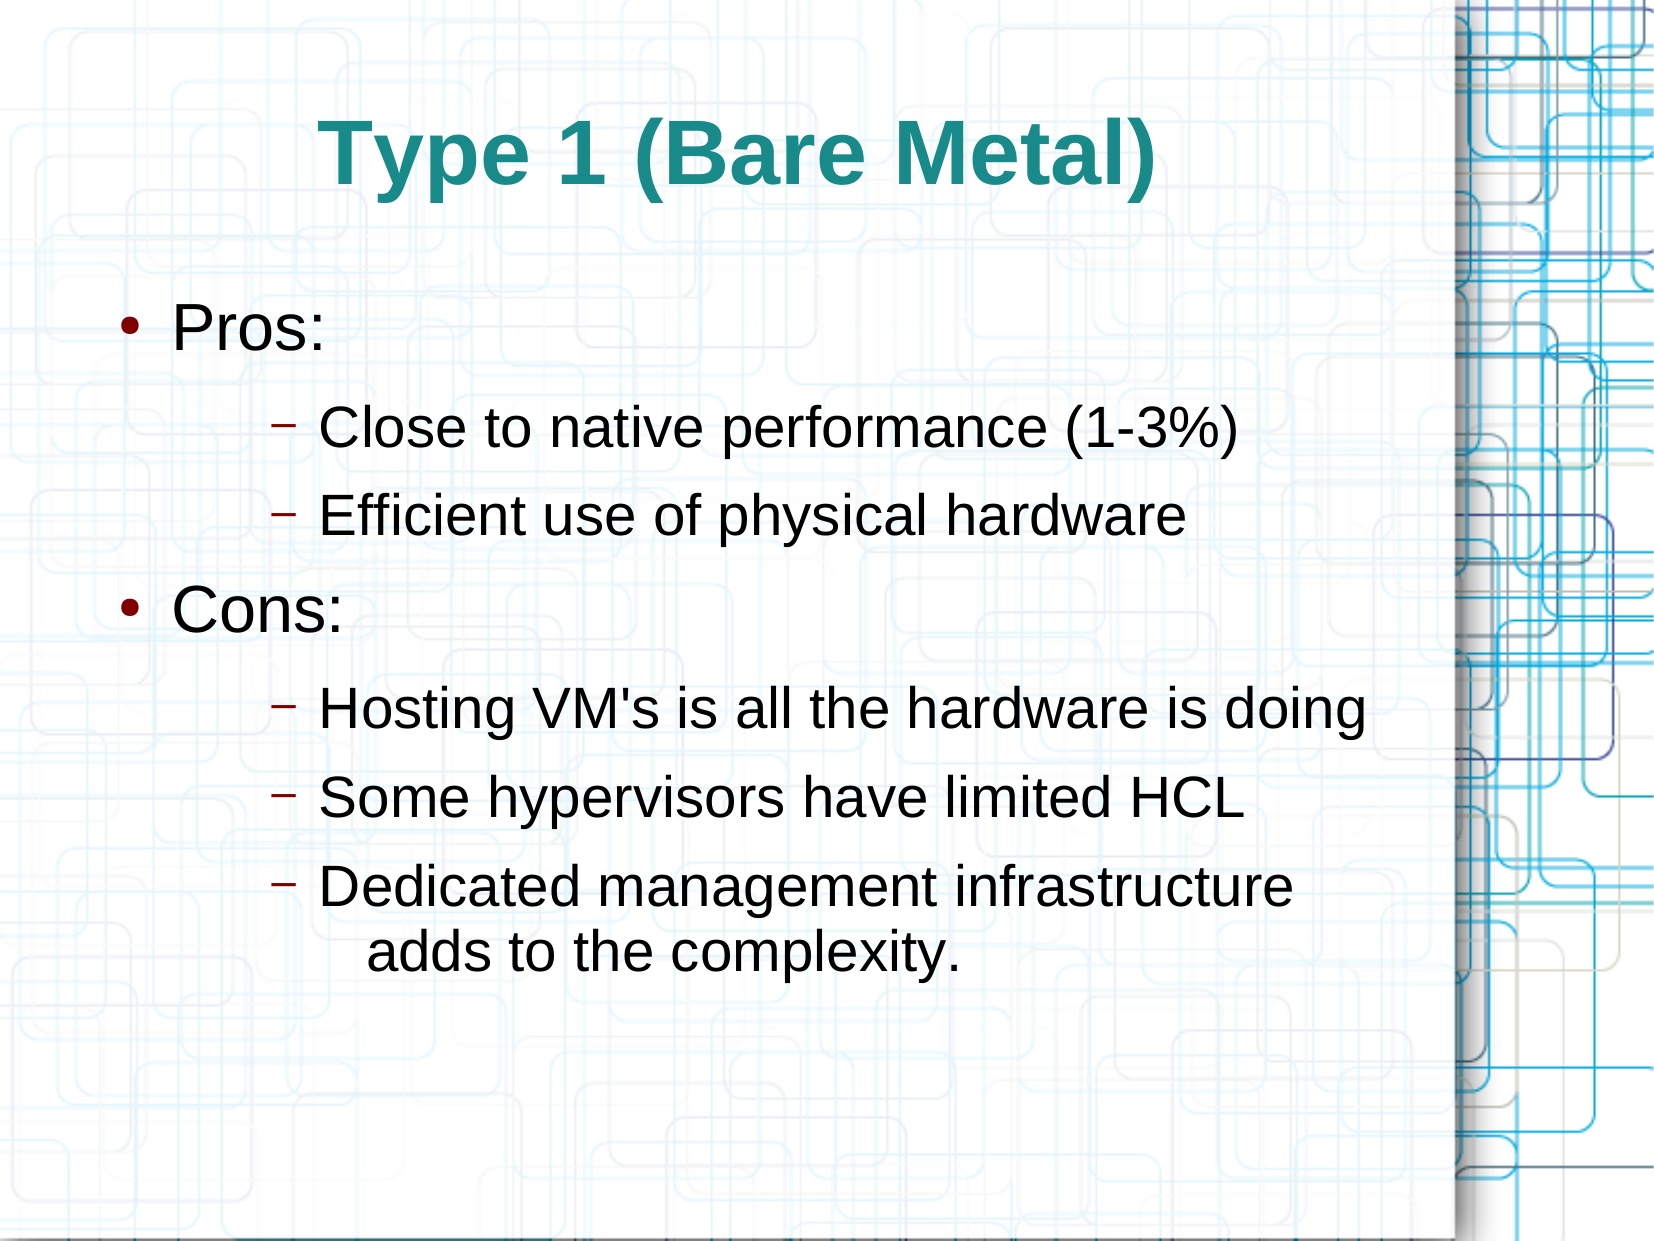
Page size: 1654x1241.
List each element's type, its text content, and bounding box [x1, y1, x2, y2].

list Pros: Close to native performance (1-3%) Efficient use of physical hardware Cons: Hosting VM's is all the hardware is doing Some hypervisors have limited HCL Dedicated management infrastructure adds to the complexity. [82, 290, 1418, 1109]
title Type 1 (Bare Metal) [59, 49, 1418, 257]
picture [0, 0, 1654, 1241]
